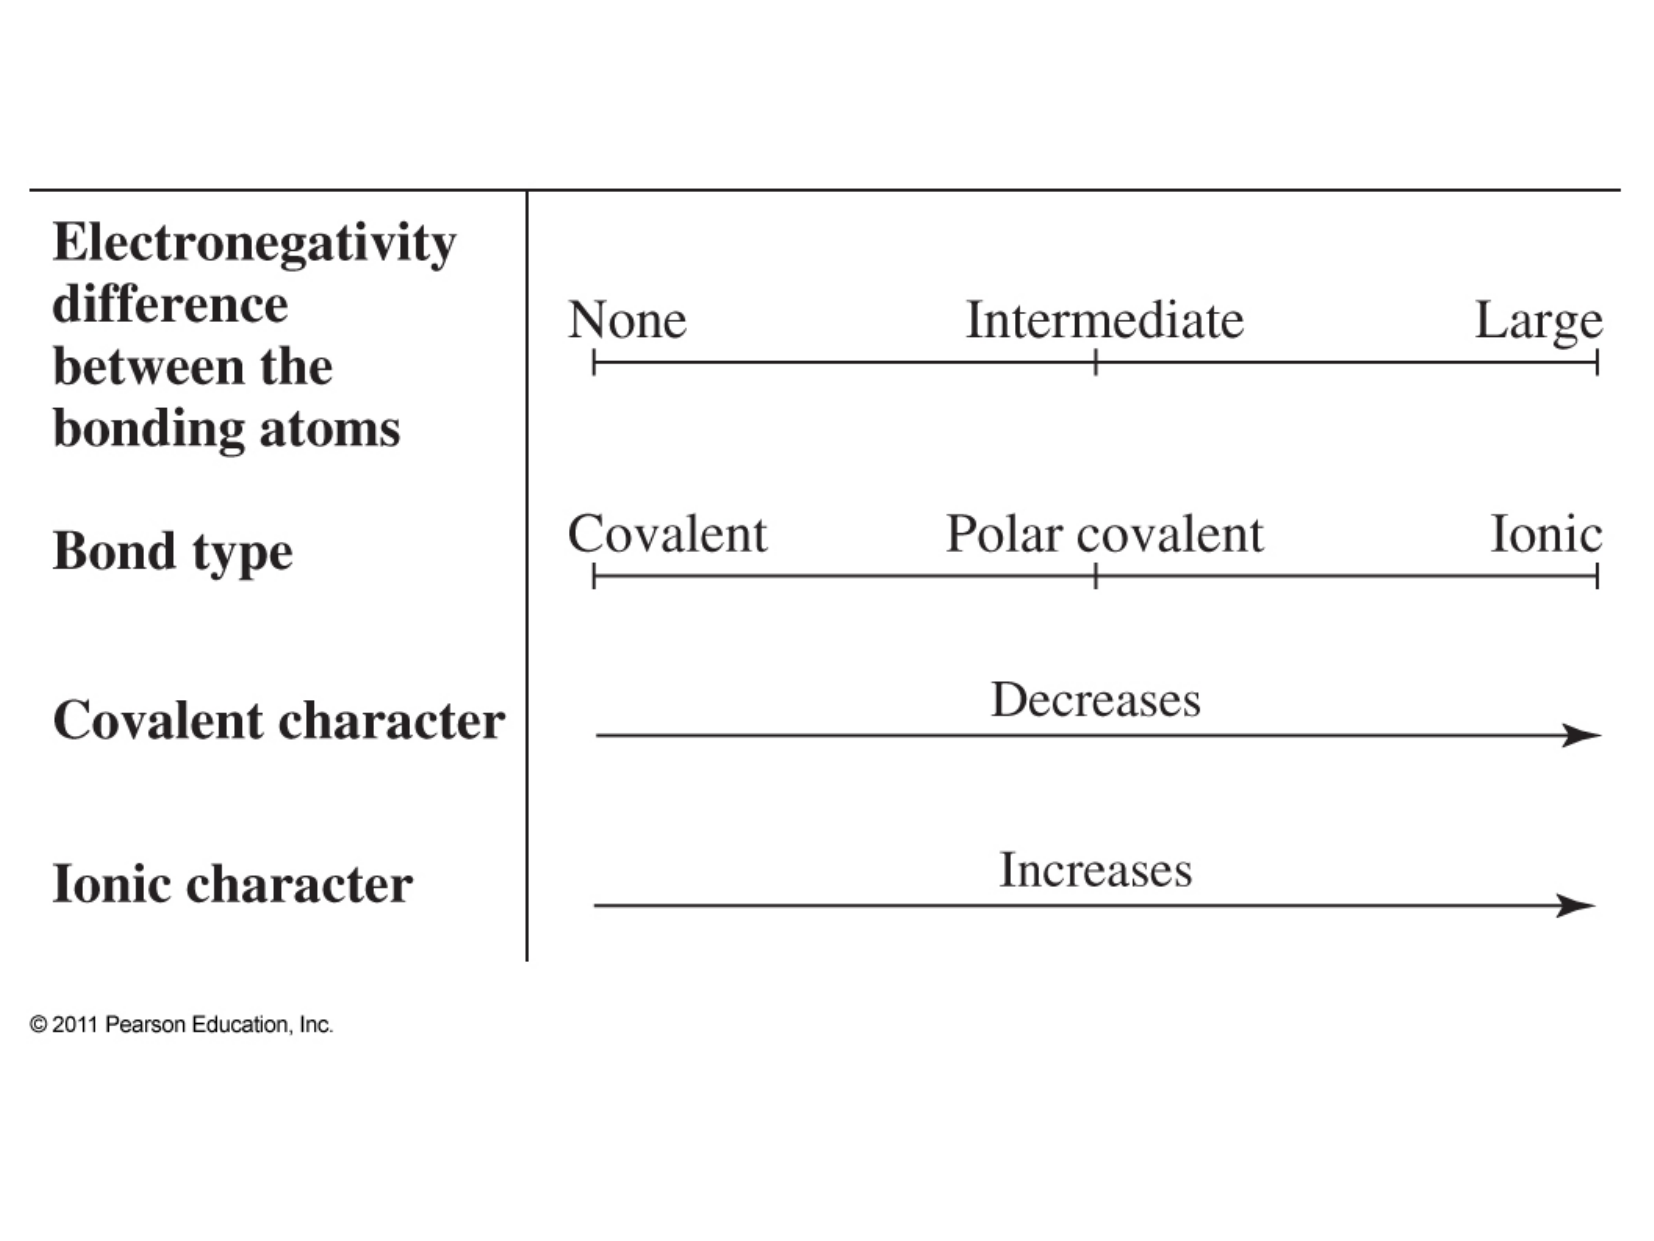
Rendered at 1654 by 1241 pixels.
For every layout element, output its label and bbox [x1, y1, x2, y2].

picture [0, 156, 1654, 1084]
